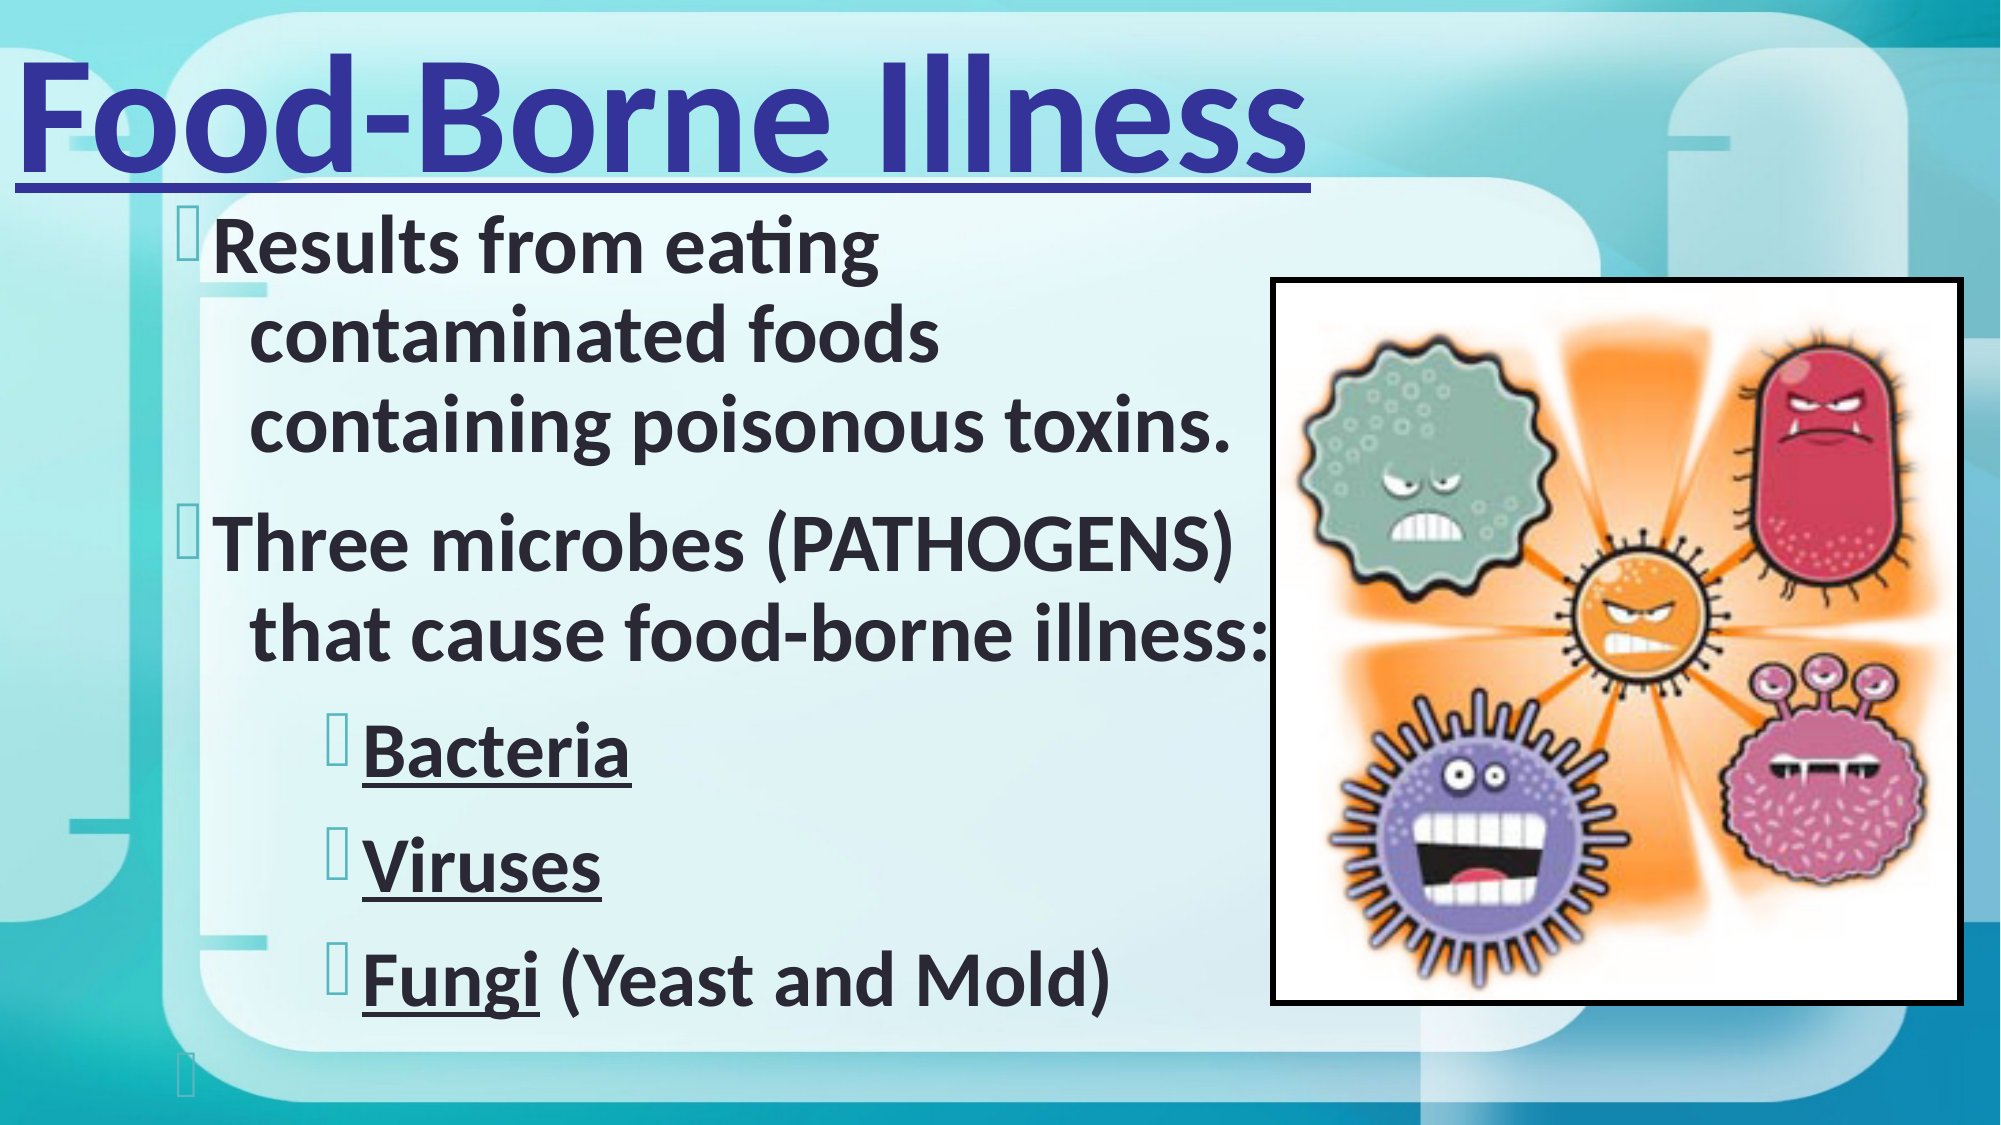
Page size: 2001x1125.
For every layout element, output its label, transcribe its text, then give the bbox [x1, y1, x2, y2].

list Results from eating contaminated foods containing poisonous toxins. Three microbes (PATHOGENS) that cause food-borne illness: Bacteria Viruses Fungi (Yeast and Mold) [159, 214, 1292, 1109]
title Food-Borne Illness [0, 0, 1966, 214]
picture [1276, 283, 1958, 1000]
